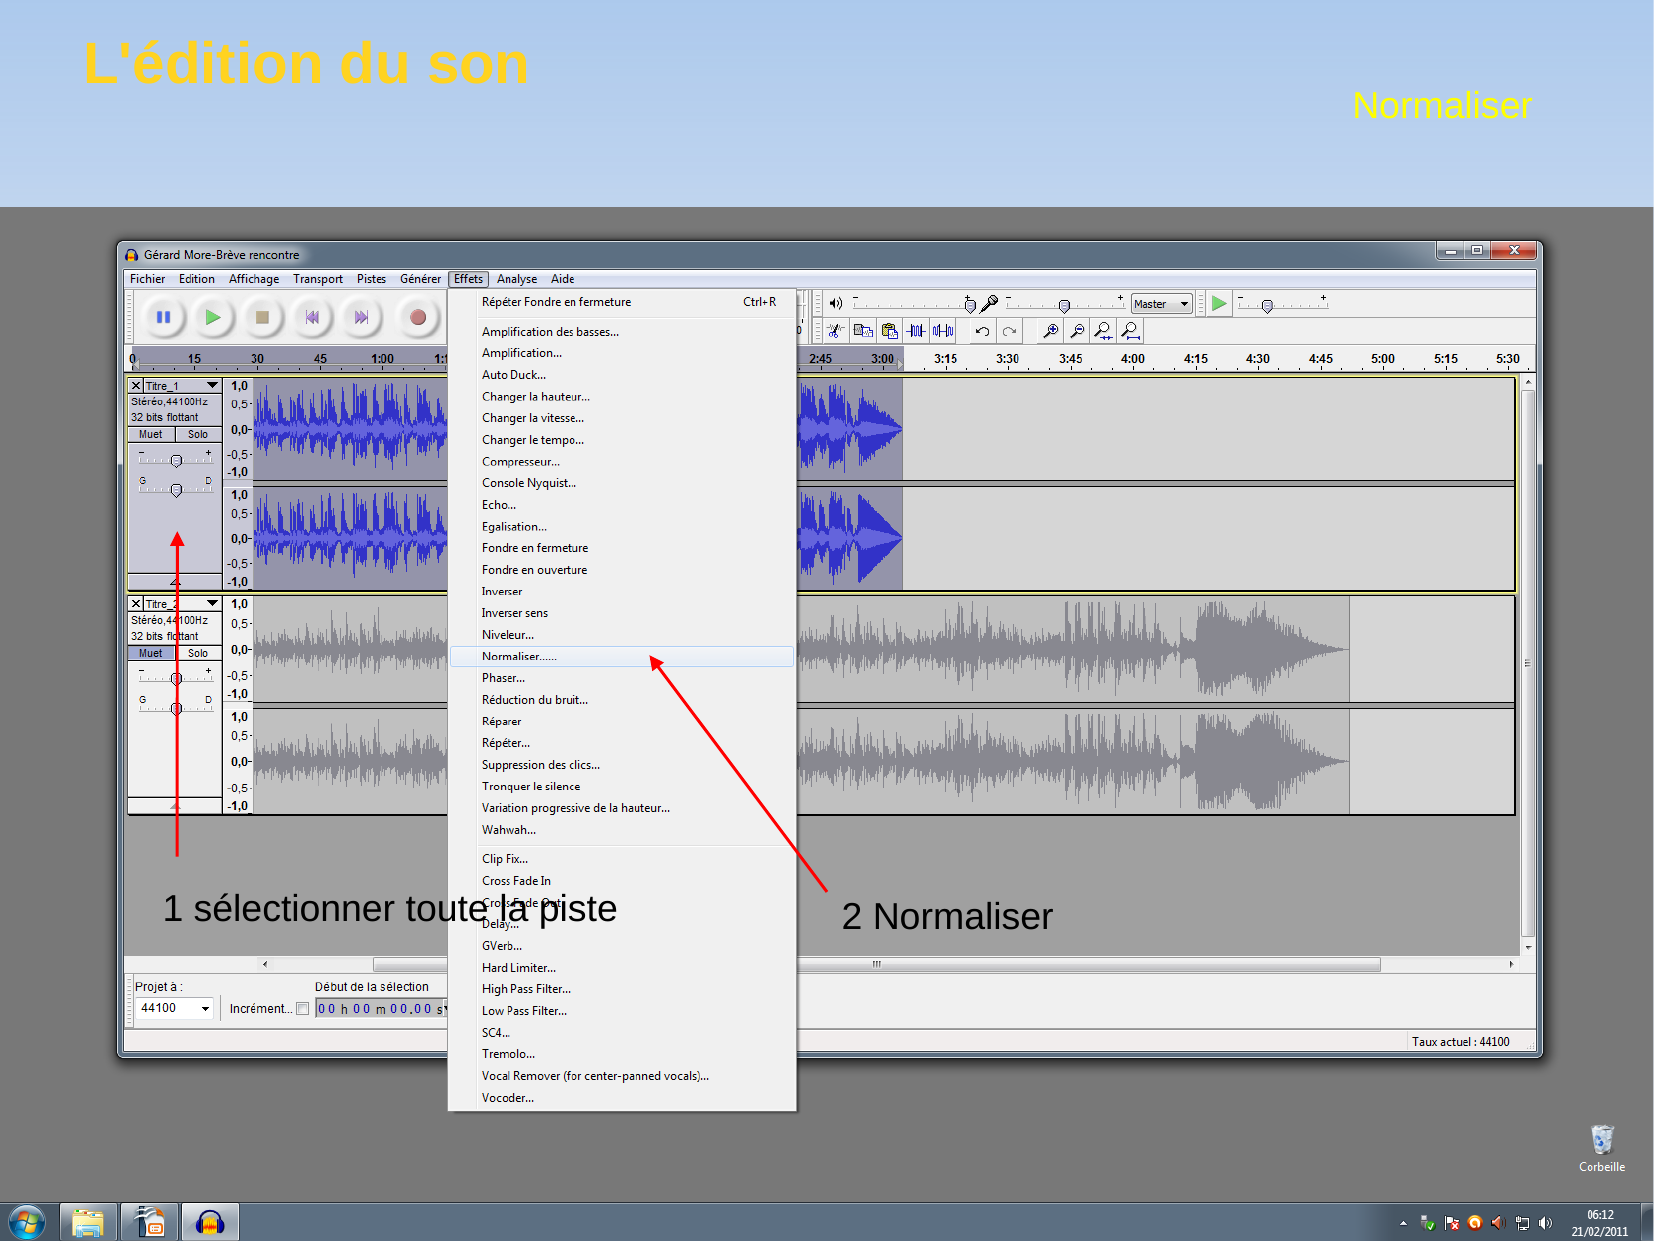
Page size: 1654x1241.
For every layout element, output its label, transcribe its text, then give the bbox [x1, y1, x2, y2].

picture [0, 207, 1654, 1241]
text_box Normaliser [1210, 29, 1654, 129]
text_box L'édition du son [5, 17, 609, 107]
text_box 1 sélectionner toute la piste [147, 877, 633, 935]
picture [0, 0, 1654, 206]
text_box 2 Normaliser [826, 885, 1069, 943]
